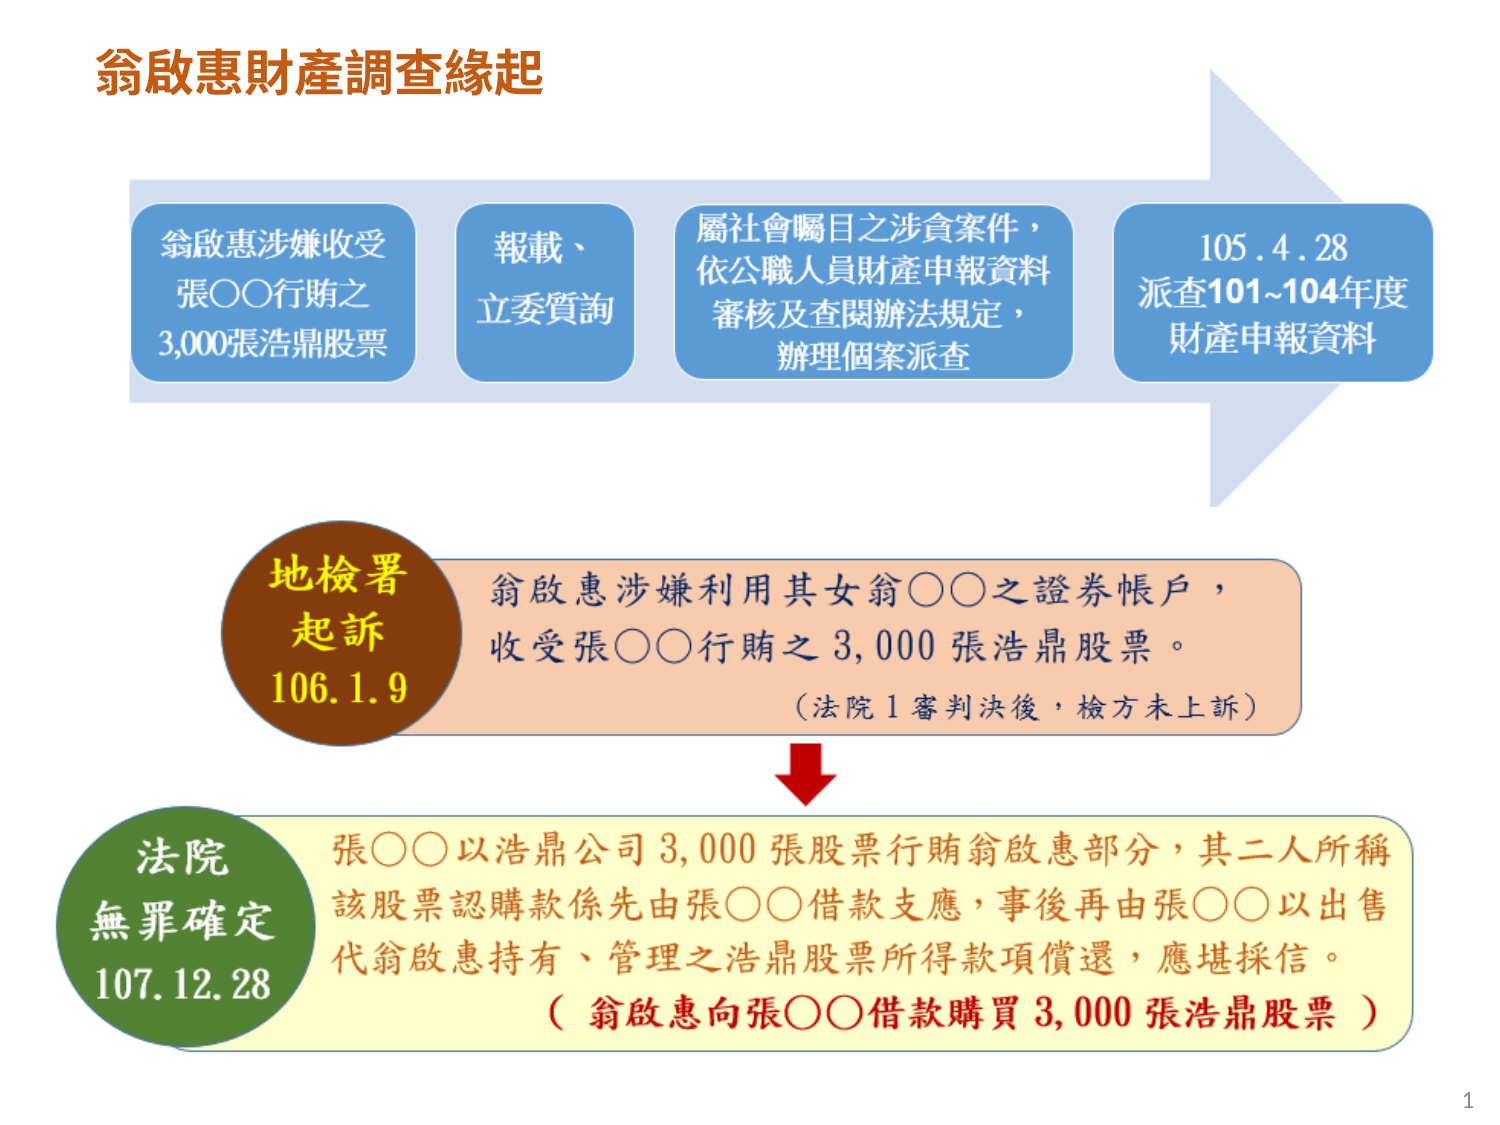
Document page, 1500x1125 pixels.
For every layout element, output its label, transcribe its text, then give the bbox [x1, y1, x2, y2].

text_box 翁啟惠財產調查緣起 [79, 34, 679, 110]
footer 1 [1399, 1069, 1500, 1125]
picture [41, 64, 1445, 1070]
